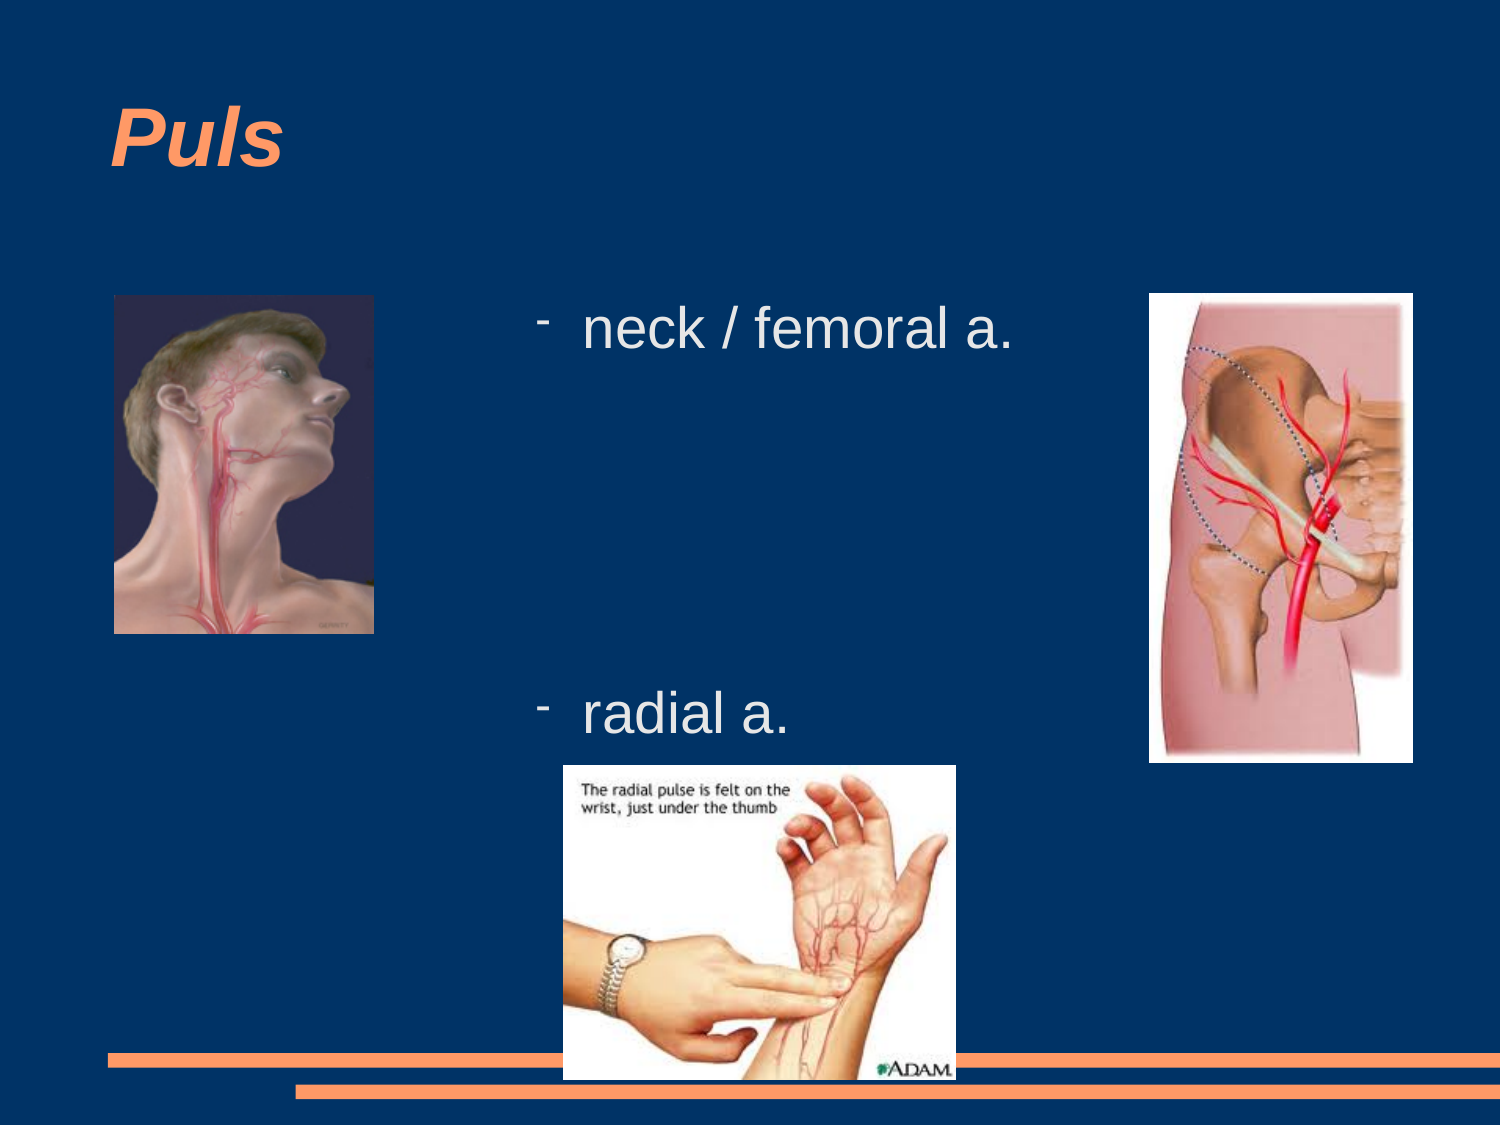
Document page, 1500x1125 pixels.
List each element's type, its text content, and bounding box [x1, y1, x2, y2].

list neck / femoral a. radial a. [323, 292, 1416, 1013]
picture [114, 295, 374, 634]
title Puls [110, 49, 1392, 223]
picture [563, 765, 956, 1080]
picture [1149, 293, 1413, 763]
